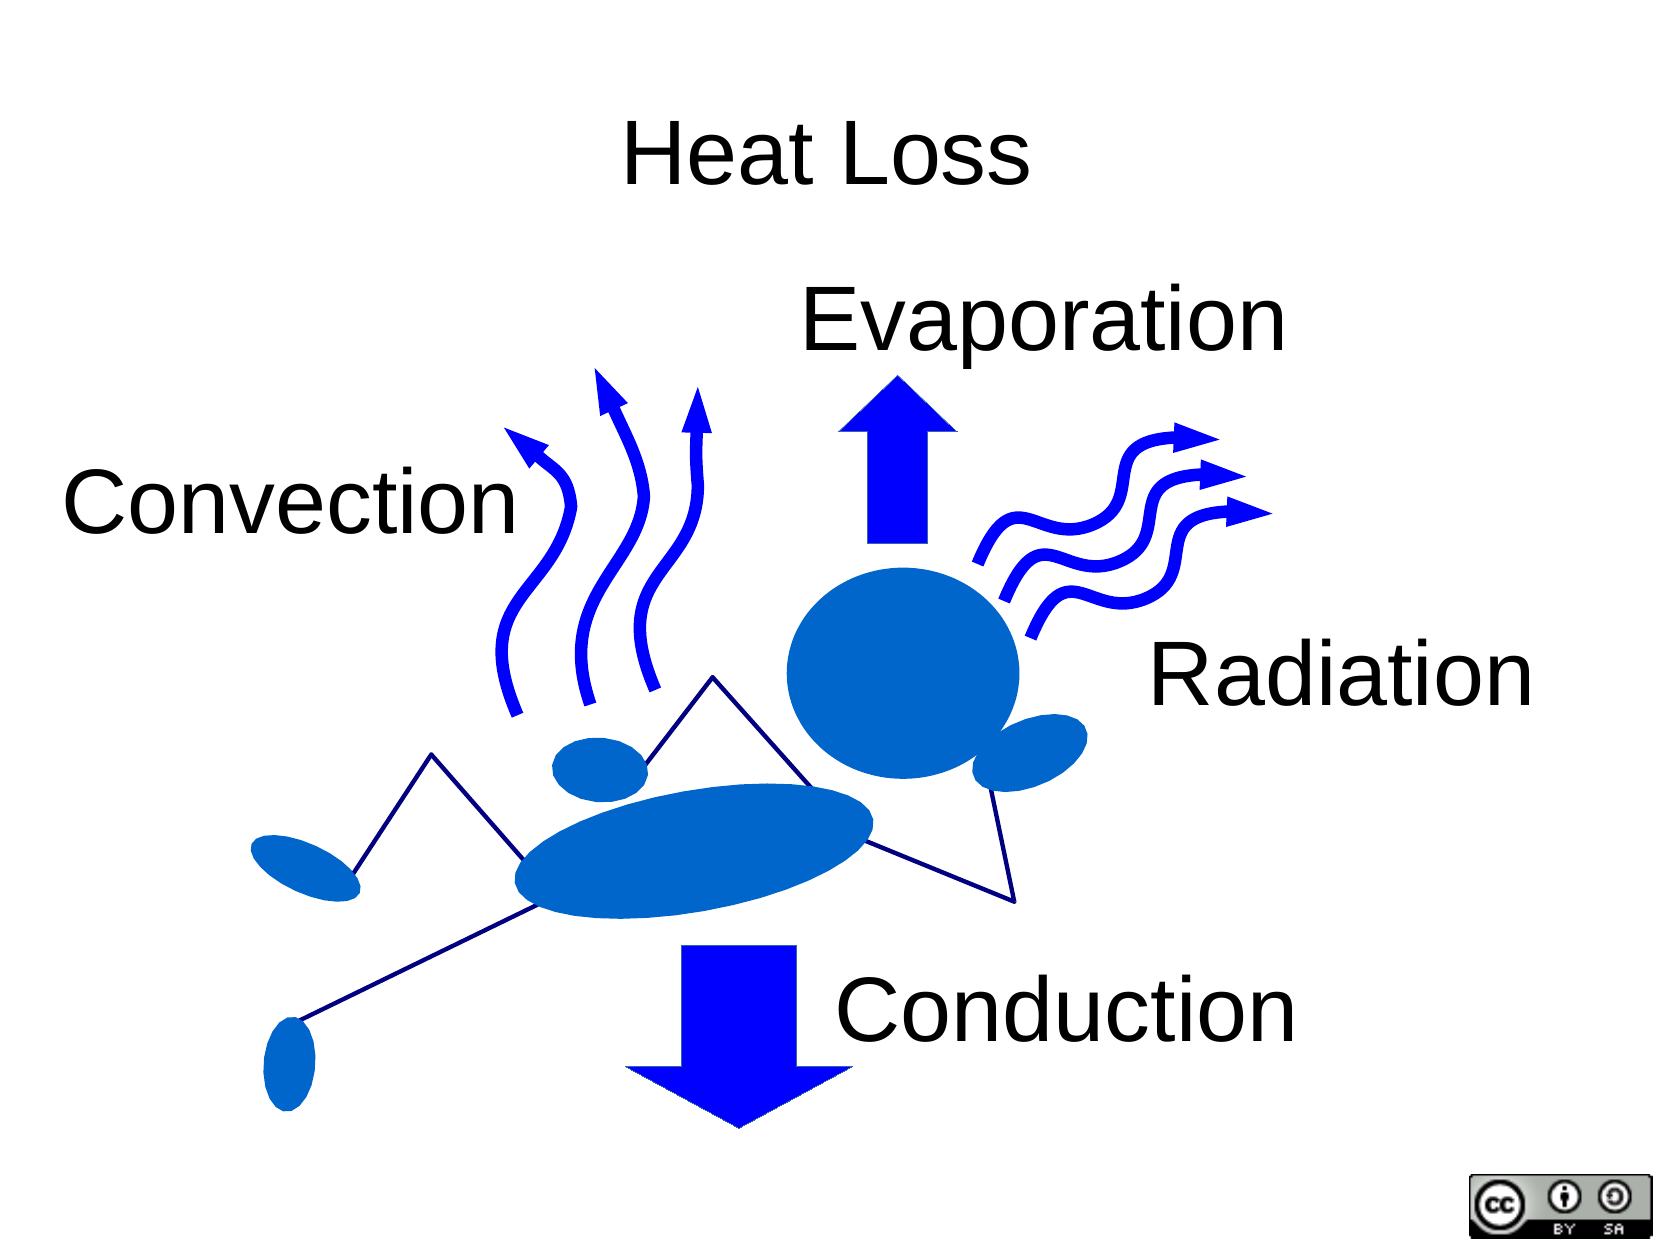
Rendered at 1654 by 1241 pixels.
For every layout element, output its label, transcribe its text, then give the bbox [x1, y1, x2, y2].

picture [1469, 1174, 1653, 1239]
text_box Evaporation [784, 260, 1305, 378]
text_box Conduction [1111, 951, 1314, 1069]
text_box Radiation [1133, 614, 1551, 733]
picture [220, 277, 1111, 1241]
text_box Convection [46, 443, 220, 561]
title Heat Loss [82, 49, 1571, 257]
